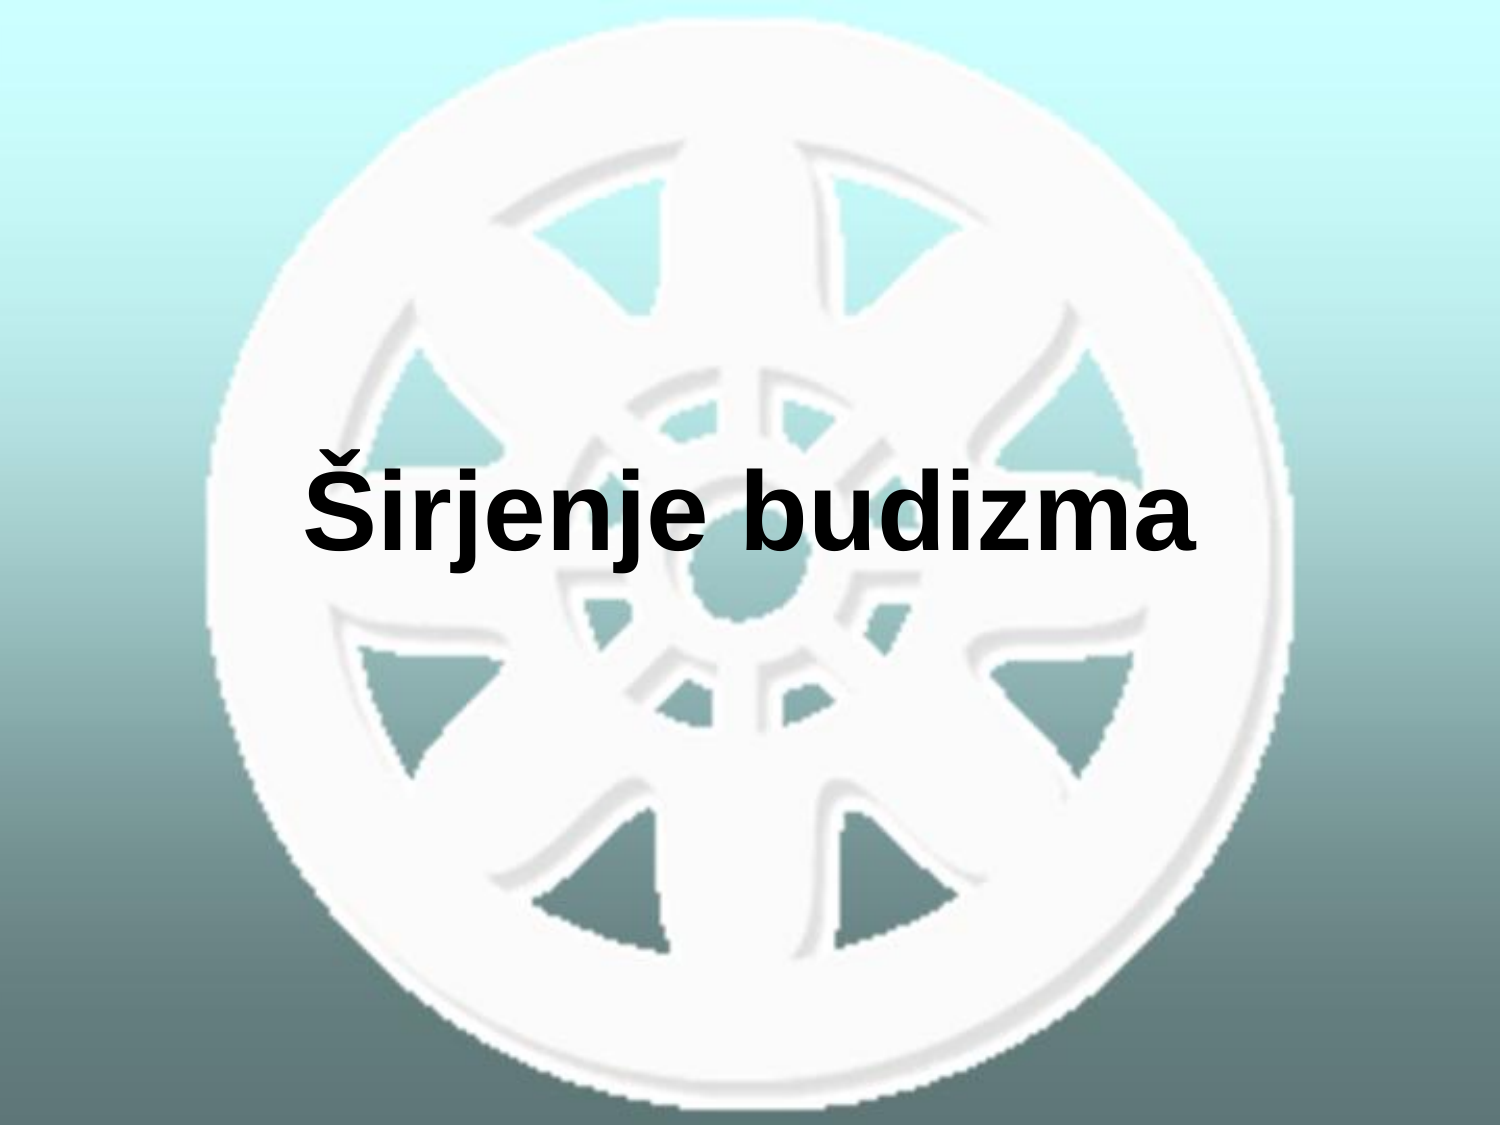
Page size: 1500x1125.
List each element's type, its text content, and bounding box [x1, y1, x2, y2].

title Širjenje budizma [112, 385, 1388, 627]
subtitle [289, 739, 1340, 1028]
picture [0, 0, 1500, 1125]
